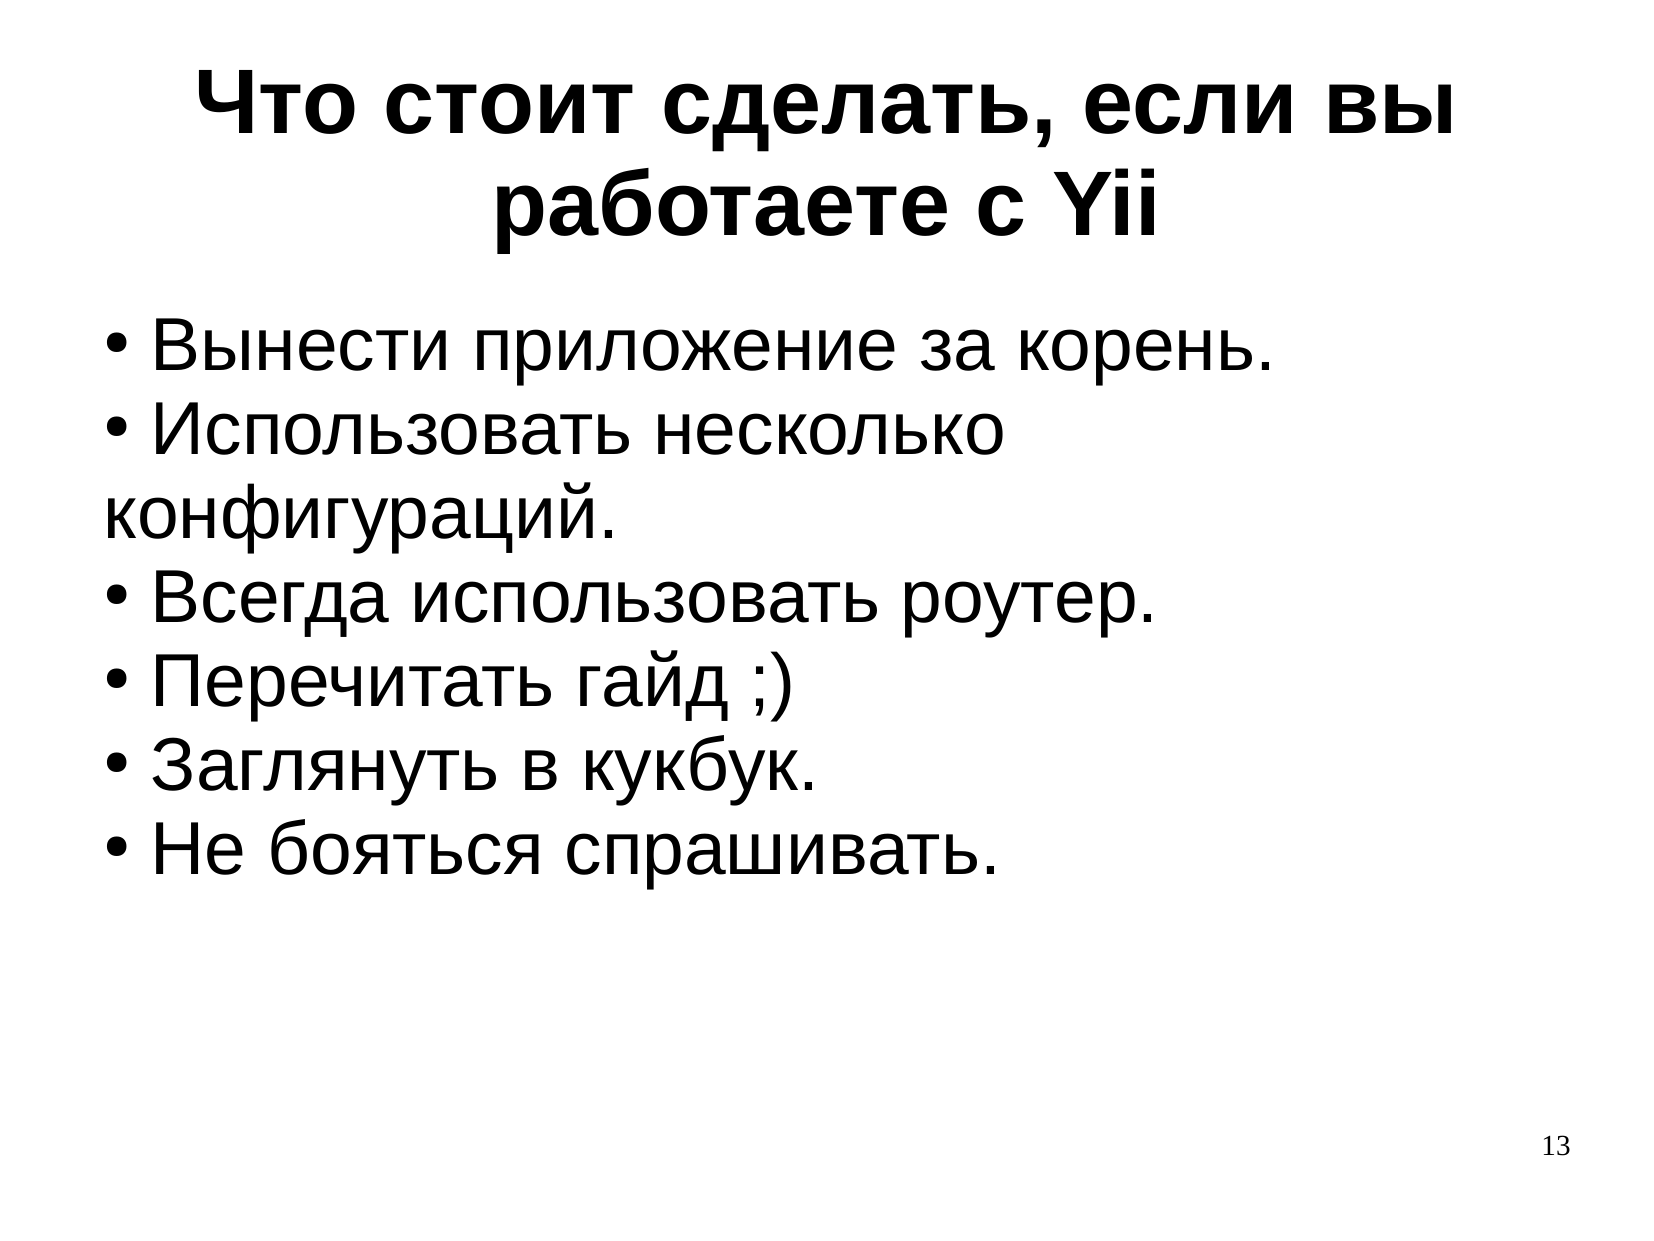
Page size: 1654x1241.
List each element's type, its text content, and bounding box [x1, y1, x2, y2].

title Что стоит сделать, если вы работаете с Yii [82, 50, 1571, 256]
text_box Вынести приложение за корень. Использовать несколько конфигураций. Всегда использовать роутер. Перечитать гайд ;) Заглянуть в кукбук. Не бояться спрашивать. [88, 295, 1477, 1123]
